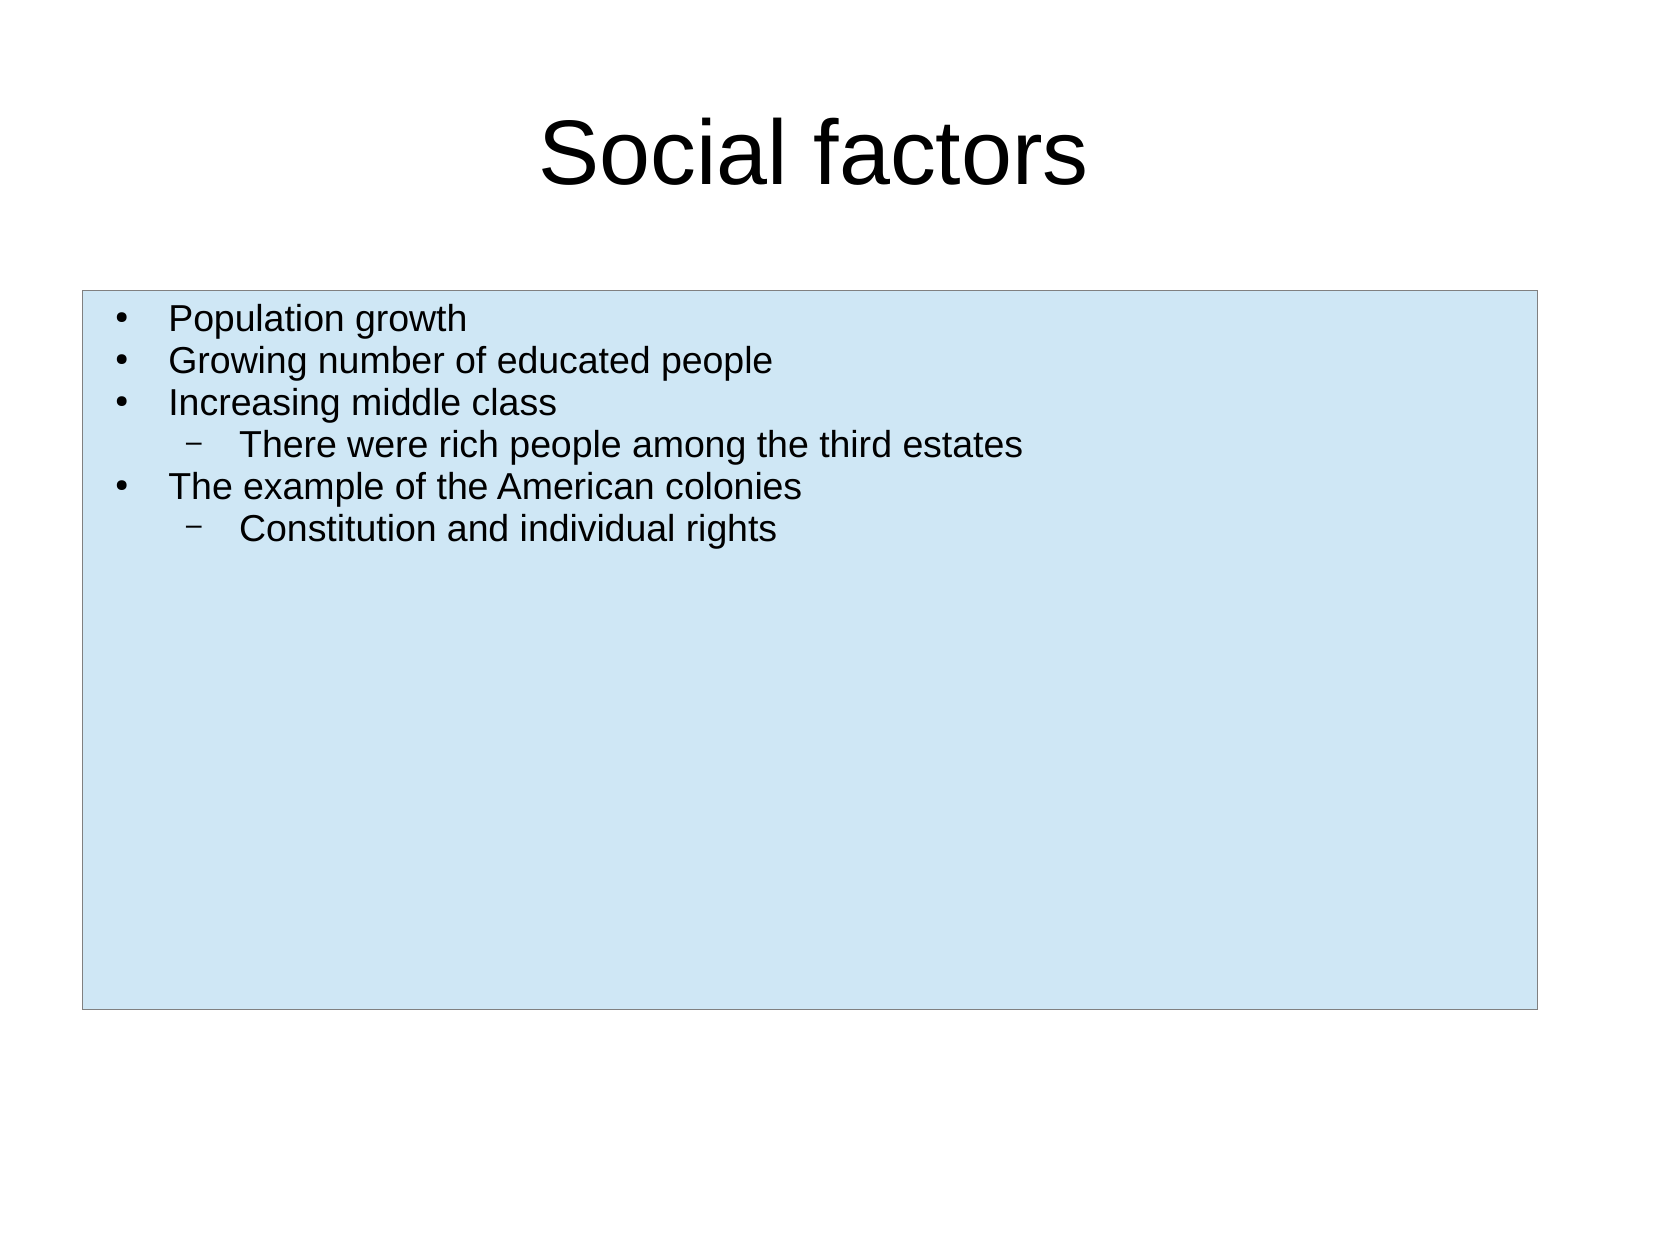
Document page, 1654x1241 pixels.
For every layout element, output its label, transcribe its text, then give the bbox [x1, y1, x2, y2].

title Social factors [82, 49, 1571, 257]
list Population growth Growing number of educated people Increasing middle class There were rich people among the third estates The example of the American colonies Constitution and individual rights [82, 290, 1538, 1010]
